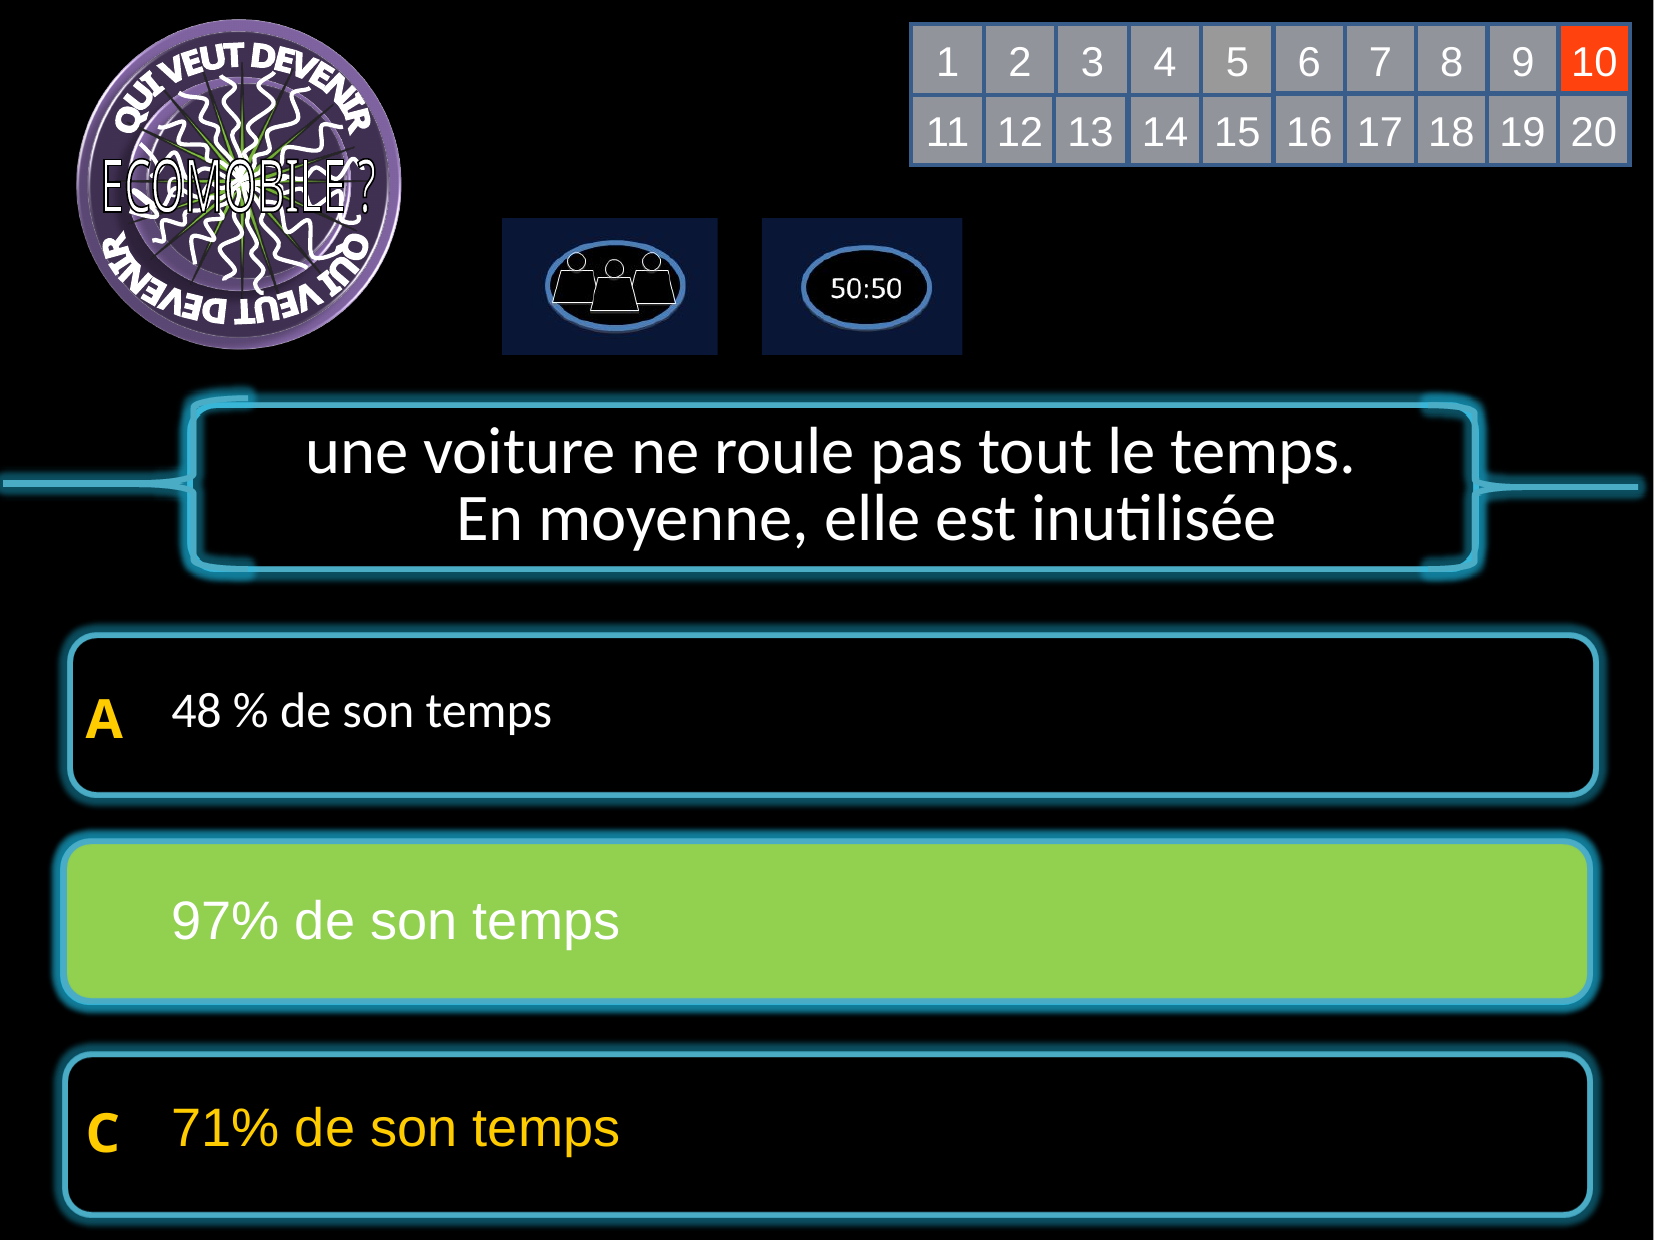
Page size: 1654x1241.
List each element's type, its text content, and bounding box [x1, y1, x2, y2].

text_box 19 [1486, 93, 1558, 166]
text_box 16 [1273, 93, 1345, 166]
text_box 8 [1416, 24, 1487, 93]
text_box 15 [1201, 94, 1273, 166]
text_box 6 [1273, 24, 1344, 93]
text_box 5 [1201, 24, 1273, 94]
text_box 1 [911, 24, 983, 94]
text_box 10 [1558, 24, 1630, 93]
text_box 11 [911, 94, 983, 166]
text_box 7 [1344, 24, 1416, 93]
text_box 12 [983, 94, 1054, 166]
list 71% de son temps [171, 1057, 1548, 1199]
text_box 9 [1487, 24, 1558, 93]
picture [0, 377, 1654, 591]
text_box 3 [1056, 24, 1128, 95]
text_box 14 [1128, 94, 1201, 166]
picture [43, 821, 1610, 1022]
picture [50, 615, 1616, 815]
text_box 13 [1054, 94, 1127, 166]
text_box 2 [983, 24, 1056, 94]
text_box 17 [1345, 93, 1415, 166]
text_box 18 [1415, 93, 1486, 166]
text_box 4 [1128, 24, 1201, 94]
picture [45, 1034, 1610, 1235]
picture [53, 18, 402, 370]
list 48 % de son temps [171, 643, 1548, 786]
list 97% de son temps [171, 850, 1548, 993]
text_box 20 [1558, 93, 1630, 166]
title une voiture ne roule pas tout le temps. En moyenne, elle est inutilisée [200, 407, 1477, 573]
